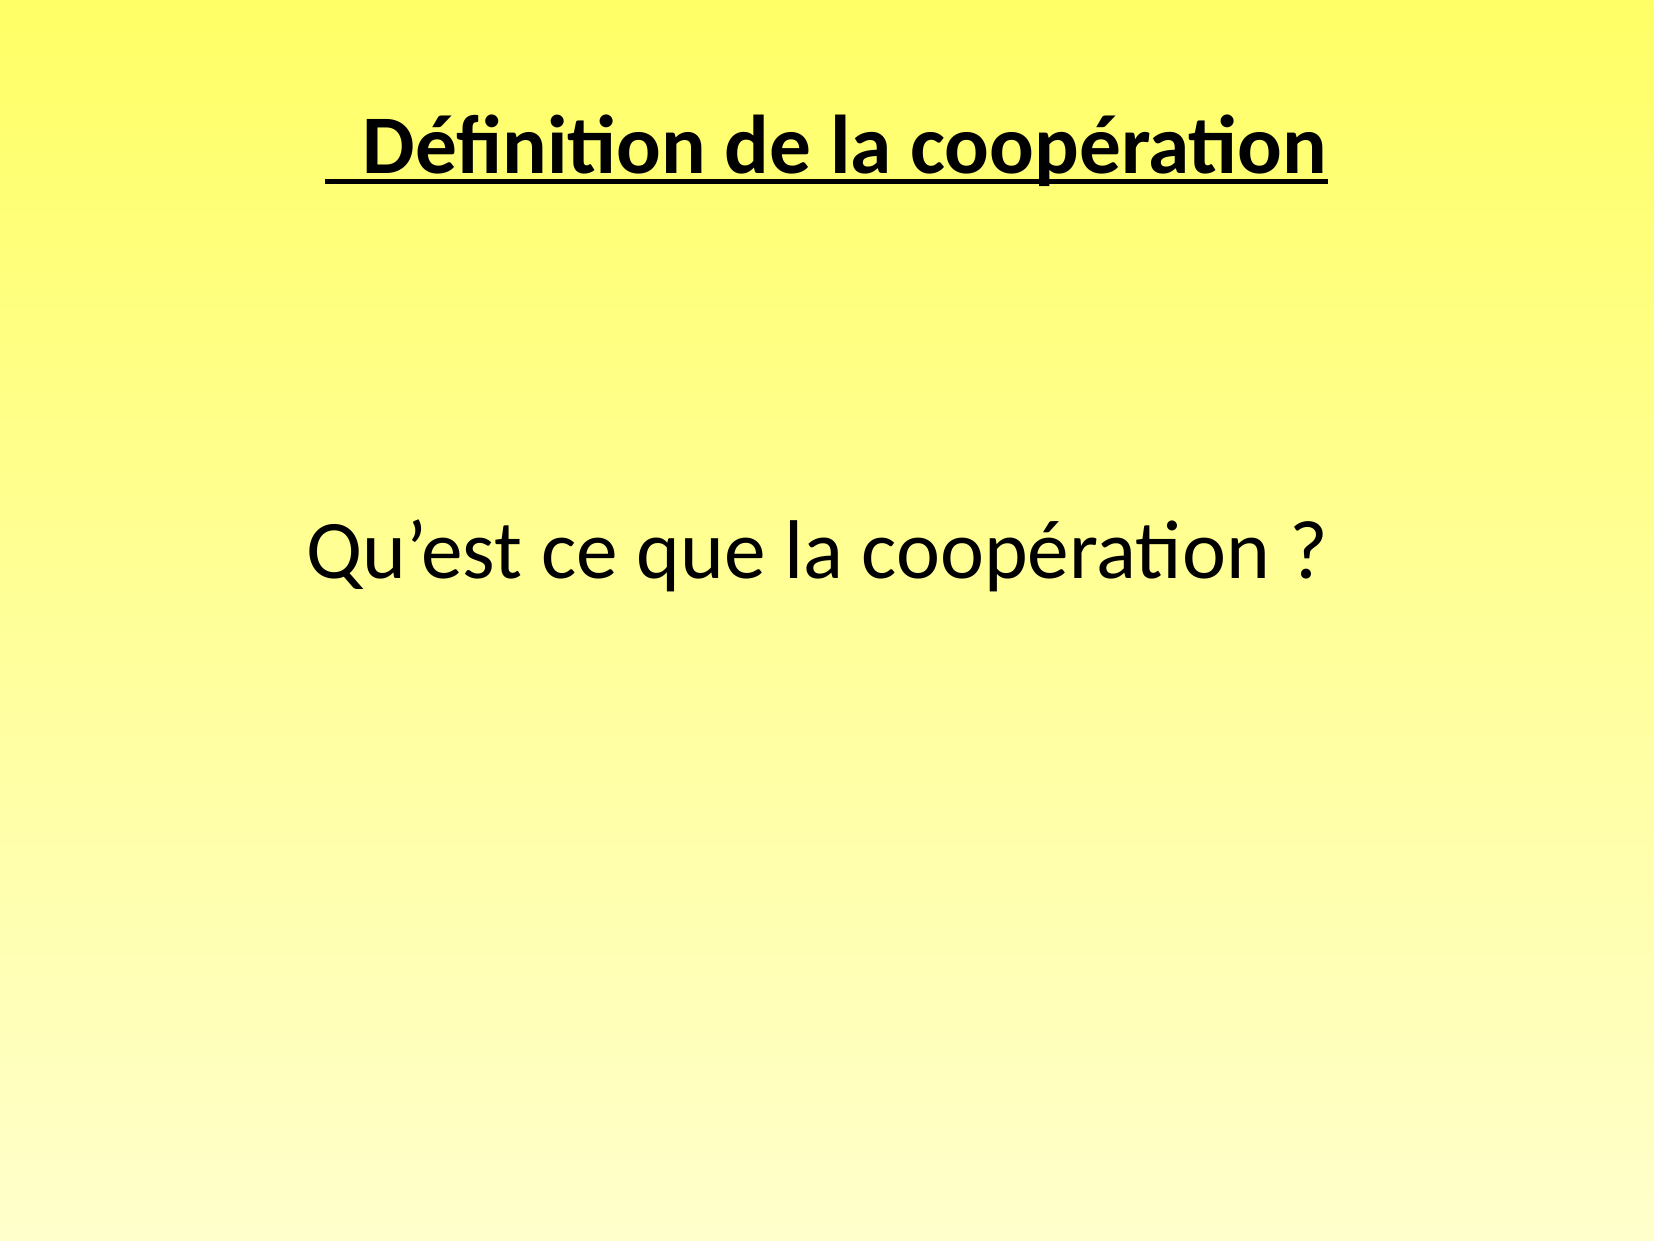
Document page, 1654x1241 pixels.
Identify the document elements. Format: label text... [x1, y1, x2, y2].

list Qu’est ce que la coopération ? [82, 290, 1571, 1010]
title Définition de la coopération [82, 49, 1571, 257]
